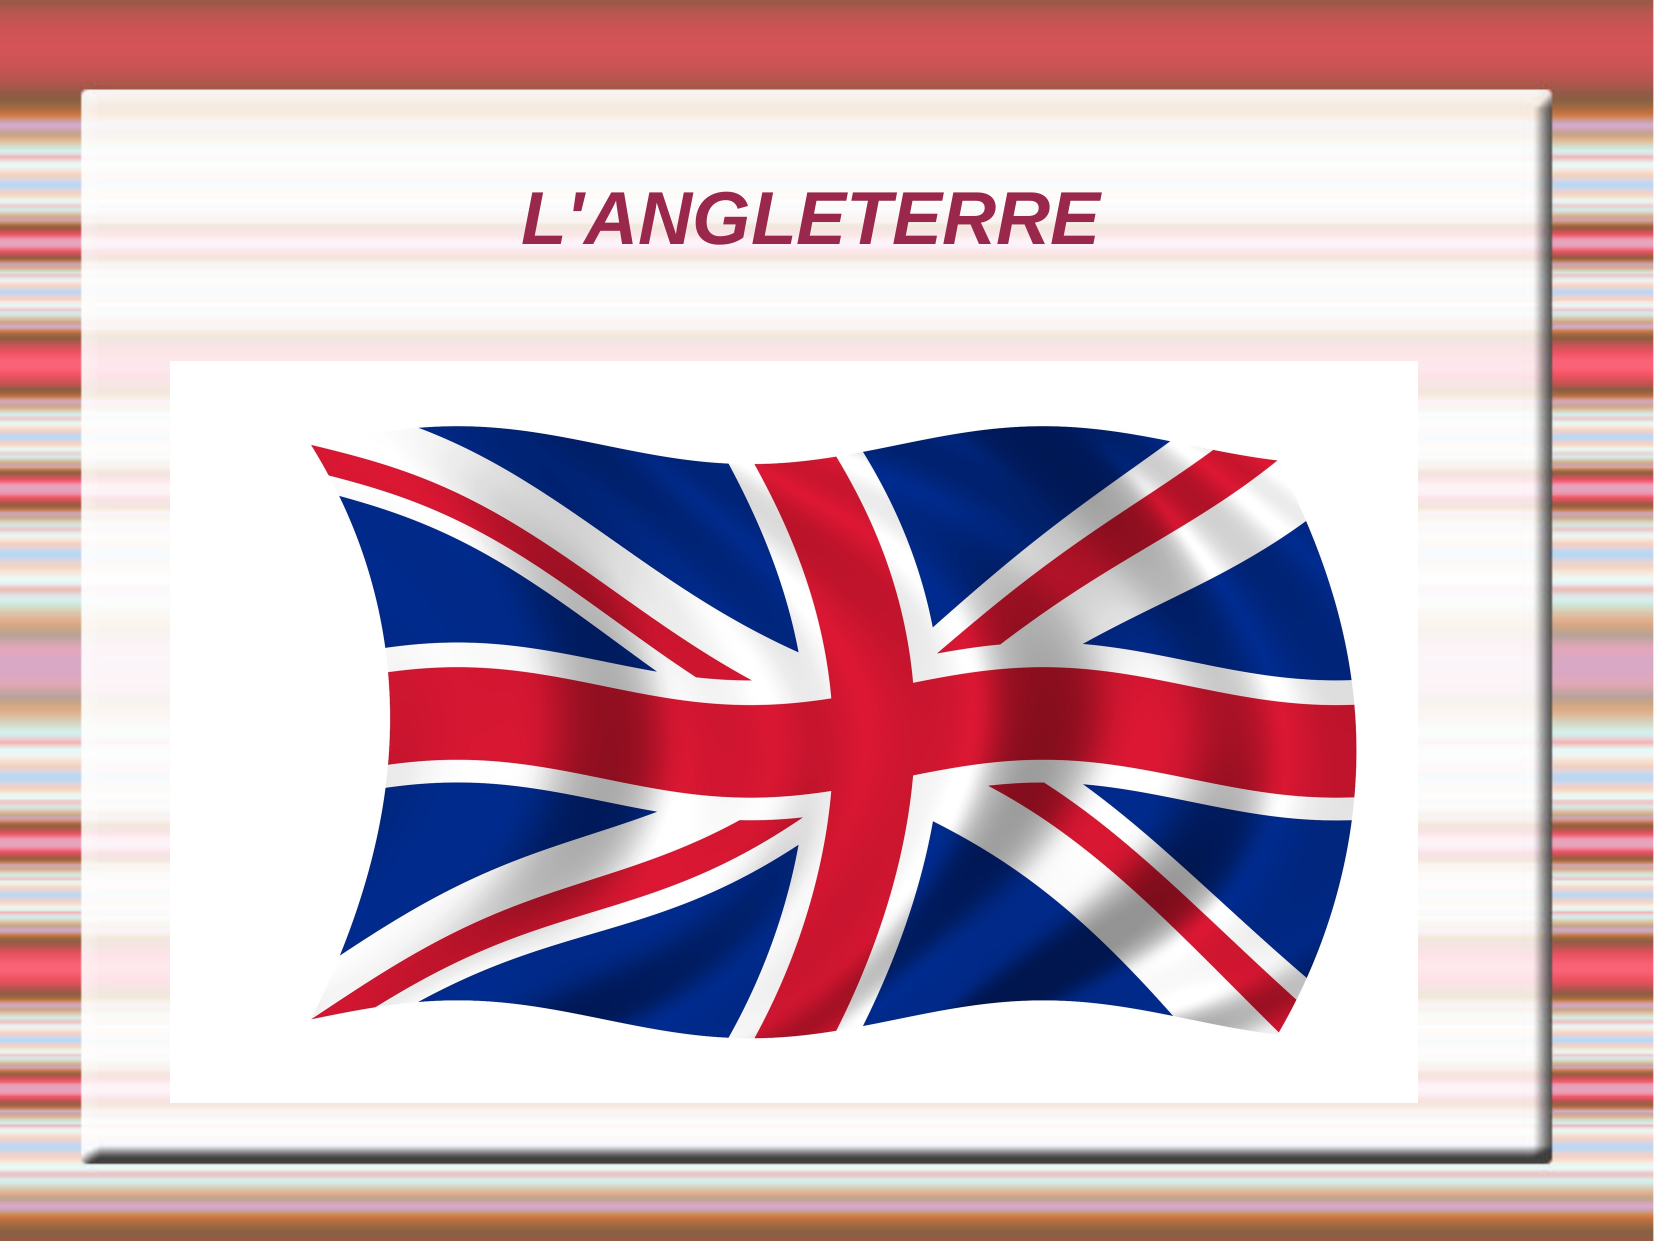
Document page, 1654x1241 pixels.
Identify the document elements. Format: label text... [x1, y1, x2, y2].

title L'ANGLETERRE [88, 114, 1534, 322]
picture [0, 0, 1654, 1241]
